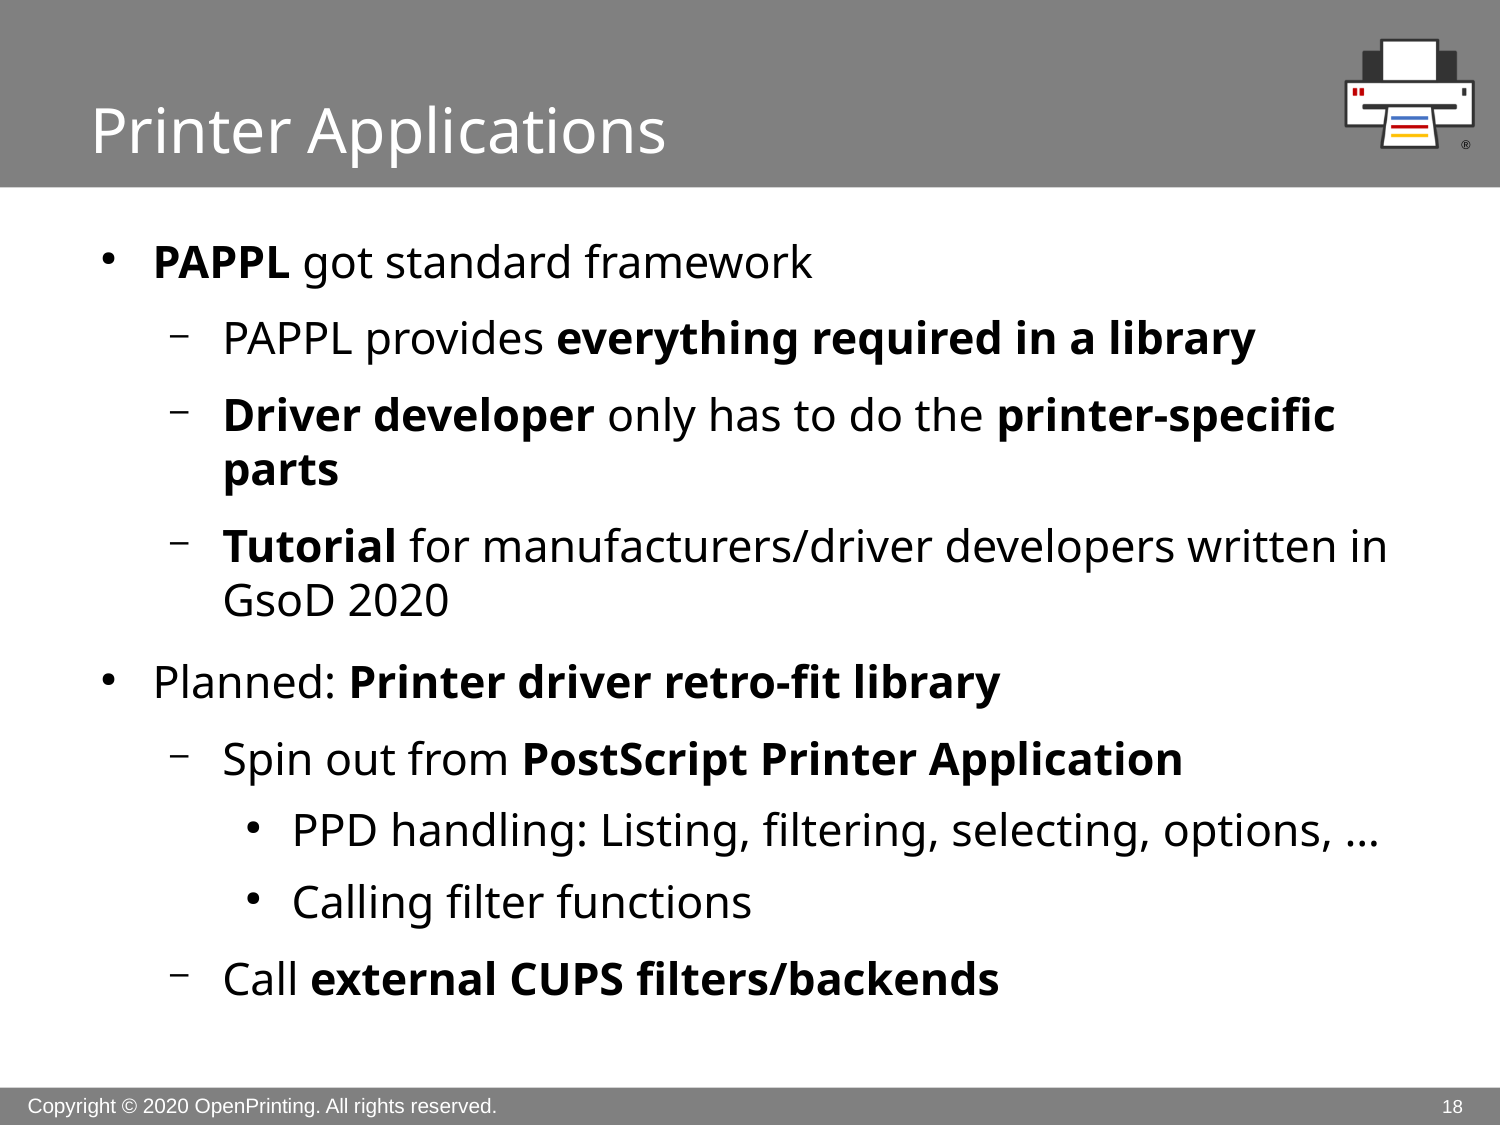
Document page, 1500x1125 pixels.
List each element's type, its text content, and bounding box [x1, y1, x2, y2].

picture [1339, 33, 1480, 154]
list PAPPL got standard framework PAPPL provides everything required in a library Driver developer only has to do the printer-specific parts Tutorial for manufacturers/driver developers written in GsoD 2020 Planned: Printer driver retro-fit library Spin out from PostScript Printer Application PPD handling: Listing, filtering, selecting, options, … Calling filter functions Call external CUPS filters/backends [75, 224, 1425, 1067]
slide_number <number> [1405, 1087, 1500, 1125]
title Printer Applications [75, 7, 1317, 175]
